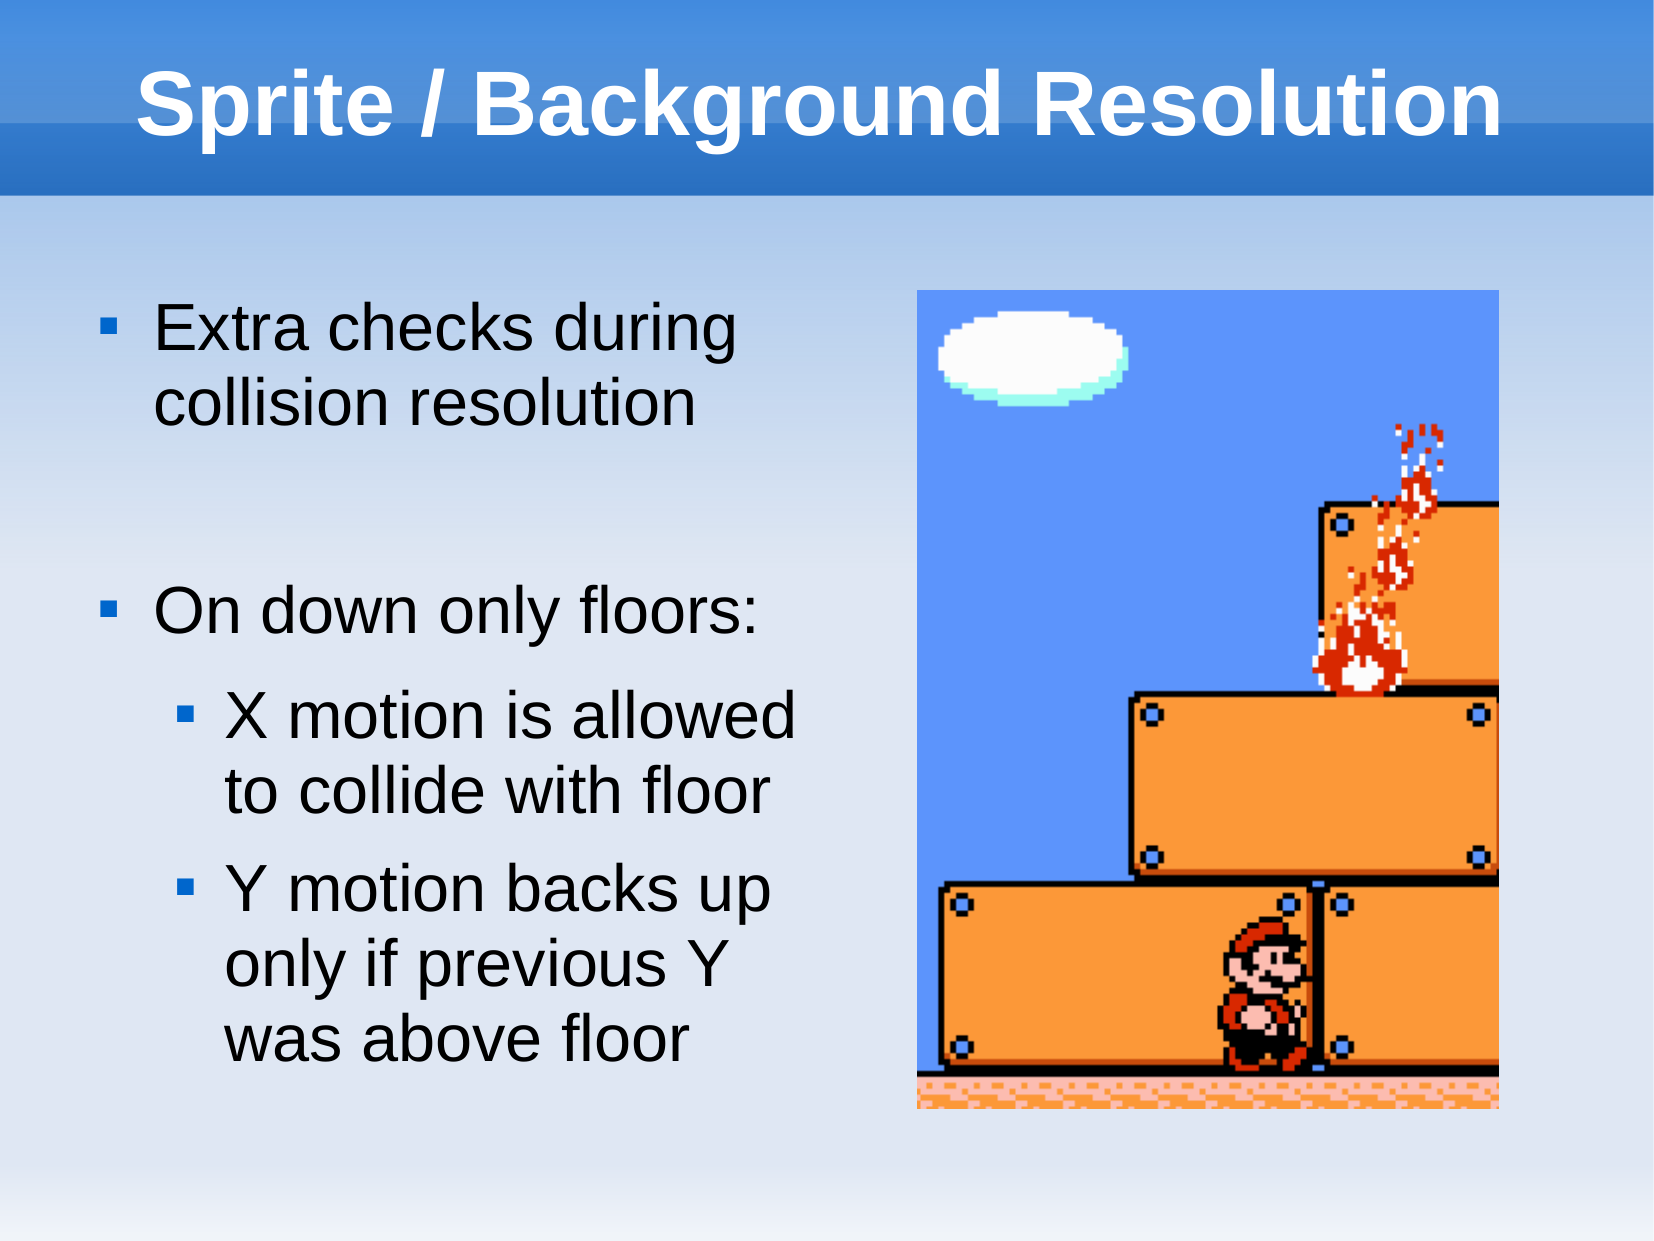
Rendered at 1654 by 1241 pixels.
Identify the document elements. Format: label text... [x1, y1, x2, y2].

title Sprite / Background Resolution [76, 0, 1565, 208]
picture [0, 0, 1654, 1241]
list Extra checks during collision resolution On down only floors: X motion is allowed to collide with floor Y motion backs up only if previous Y was above floor [82, 290, 809, 1137]
